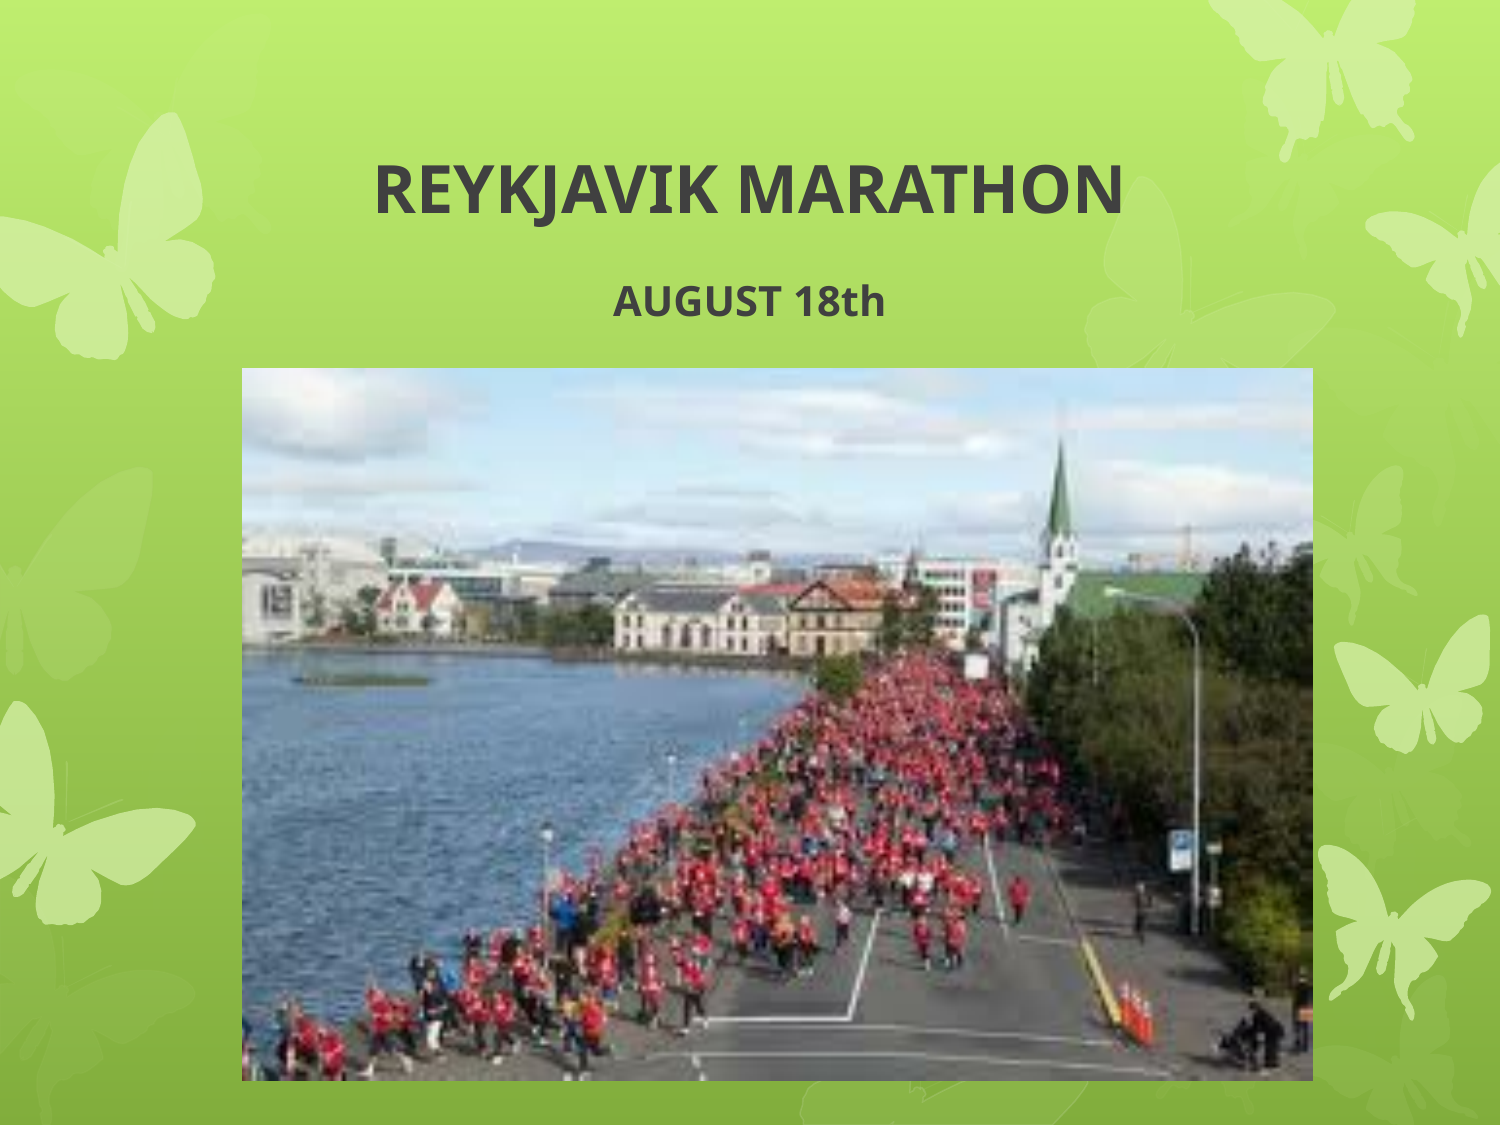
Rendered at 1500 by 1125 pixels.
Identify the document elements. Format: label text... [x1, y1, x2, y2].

picture [242, 368, 1313, 1081]
title REYKJAVIK MARATHON [165, 110, 1335, 263]
list AUGUST 18th [165, 267, 1335, 374]
